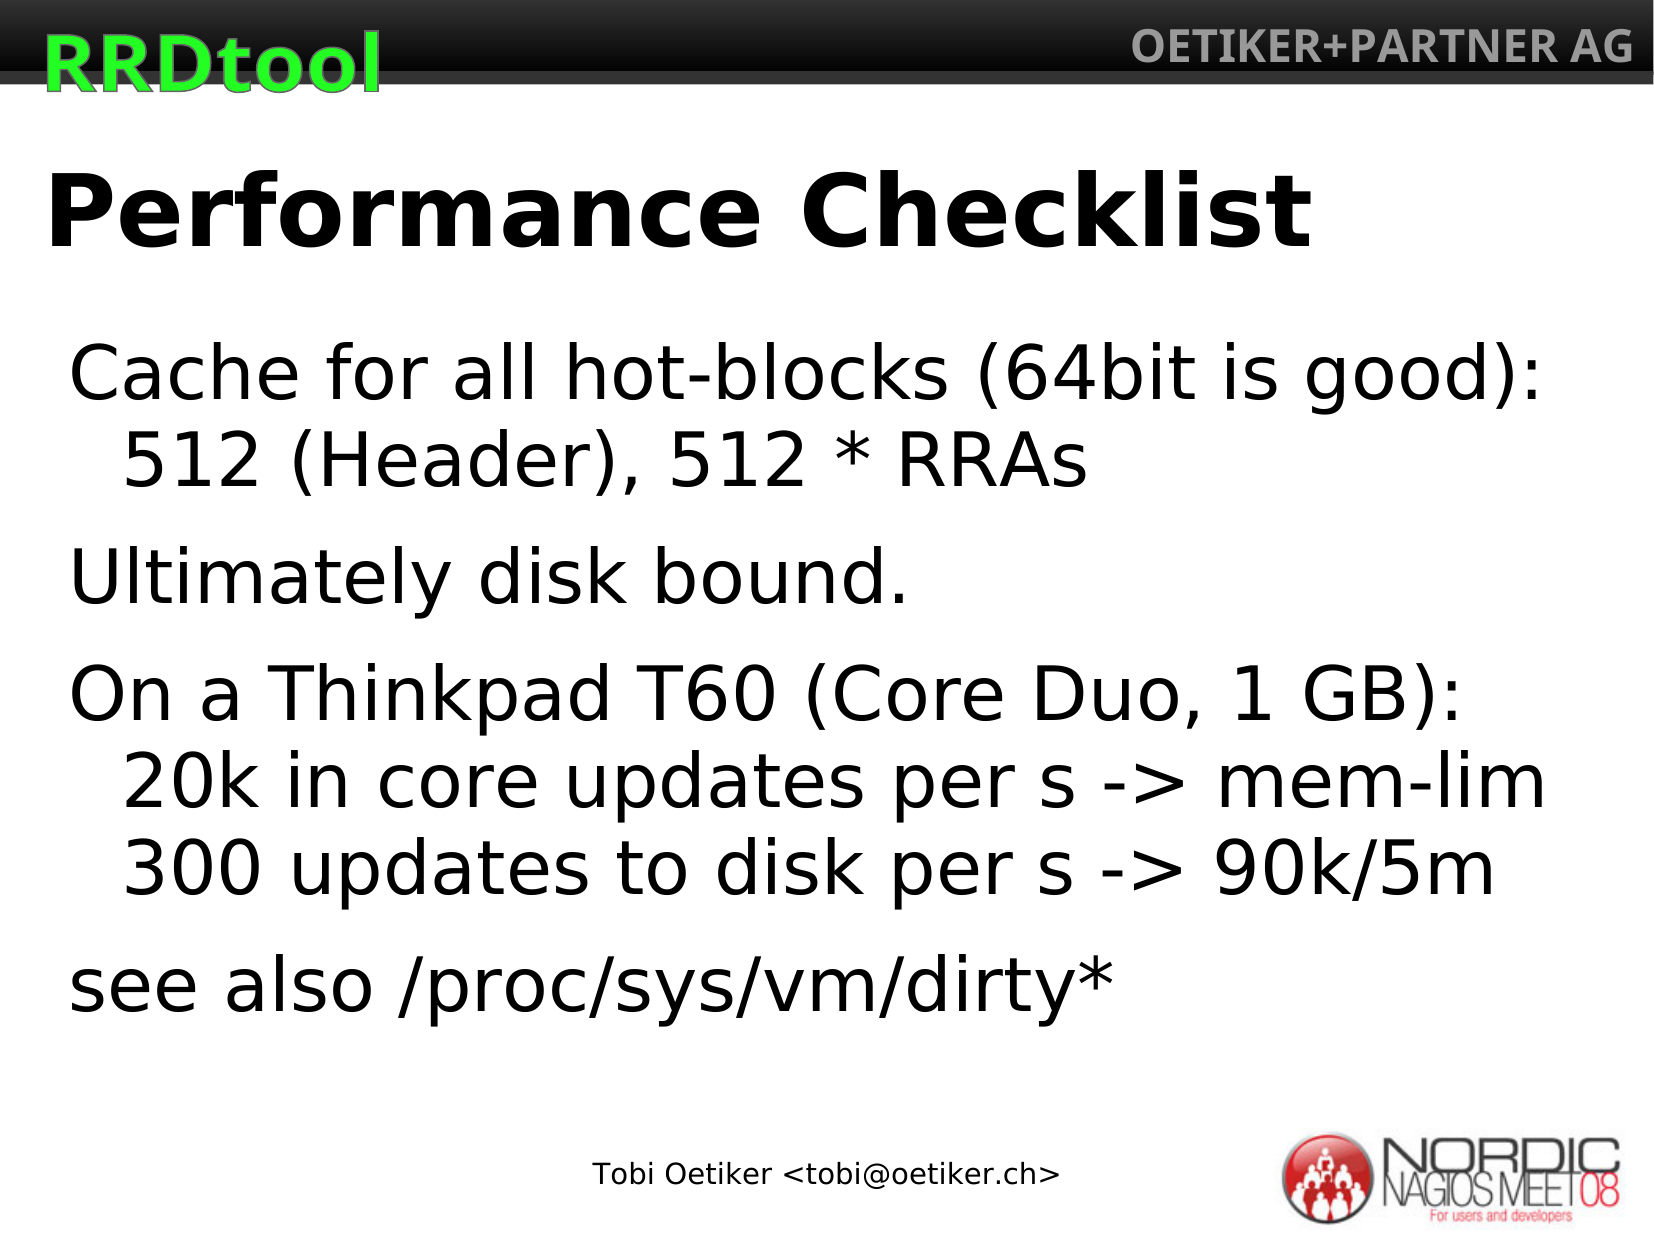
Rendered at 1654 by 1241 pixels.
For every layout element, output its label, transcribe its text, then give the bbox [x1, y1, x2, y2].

picture [1262, 1116, 1654, 1241]
title Performance Checklist [43, 137, 1582, 287]
list Cache for all hot-blocks (64bit is good): 512 (Header), 512 * RRAs Ultimately disk bound. On a Thinkpad T60 (Core Duo, 1 GB): 20k in core updates per s -> mem-lim 300 updates to disk per s -> 90k/5m see also /proc/sys/vm/dirty* [50, 329, 1571, 1099]
